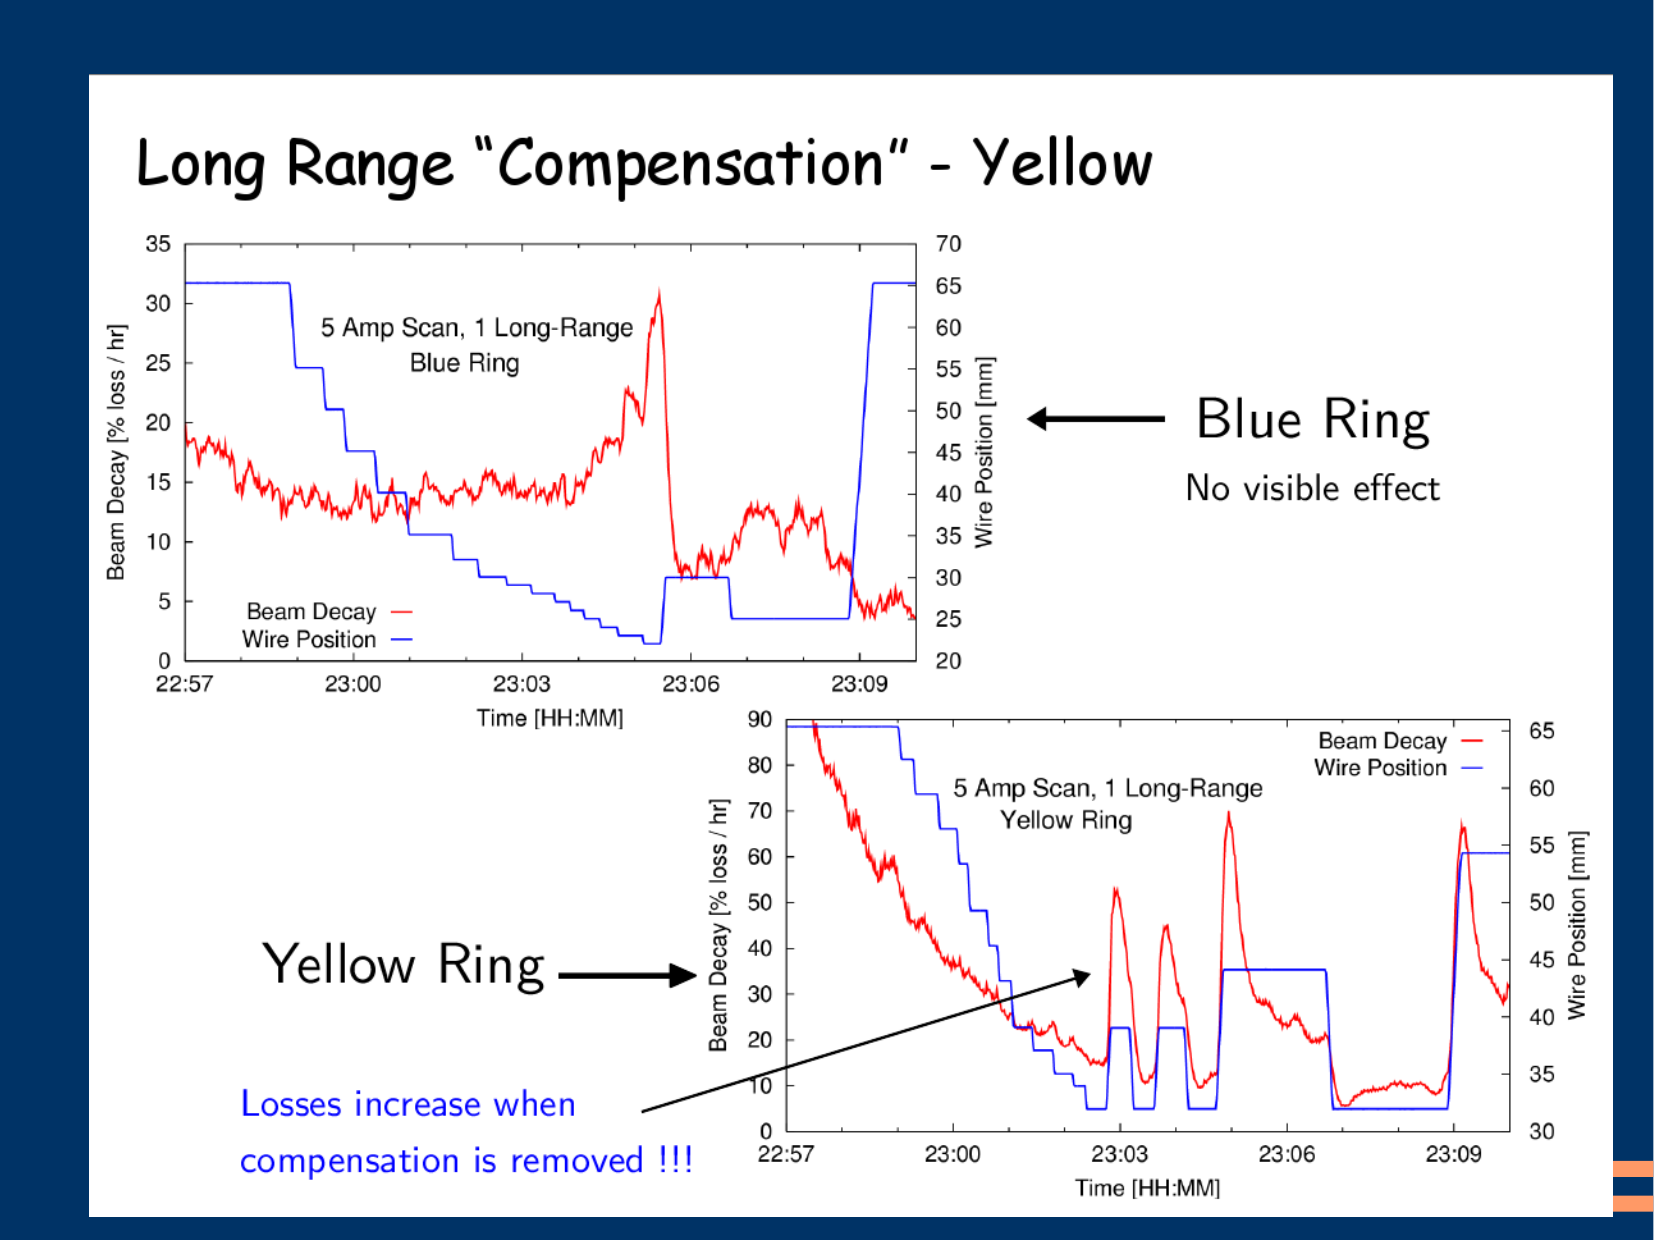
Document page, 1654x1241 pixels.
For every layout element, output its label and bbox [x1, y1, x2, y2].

picture [89, 74, 1613, 1218]
